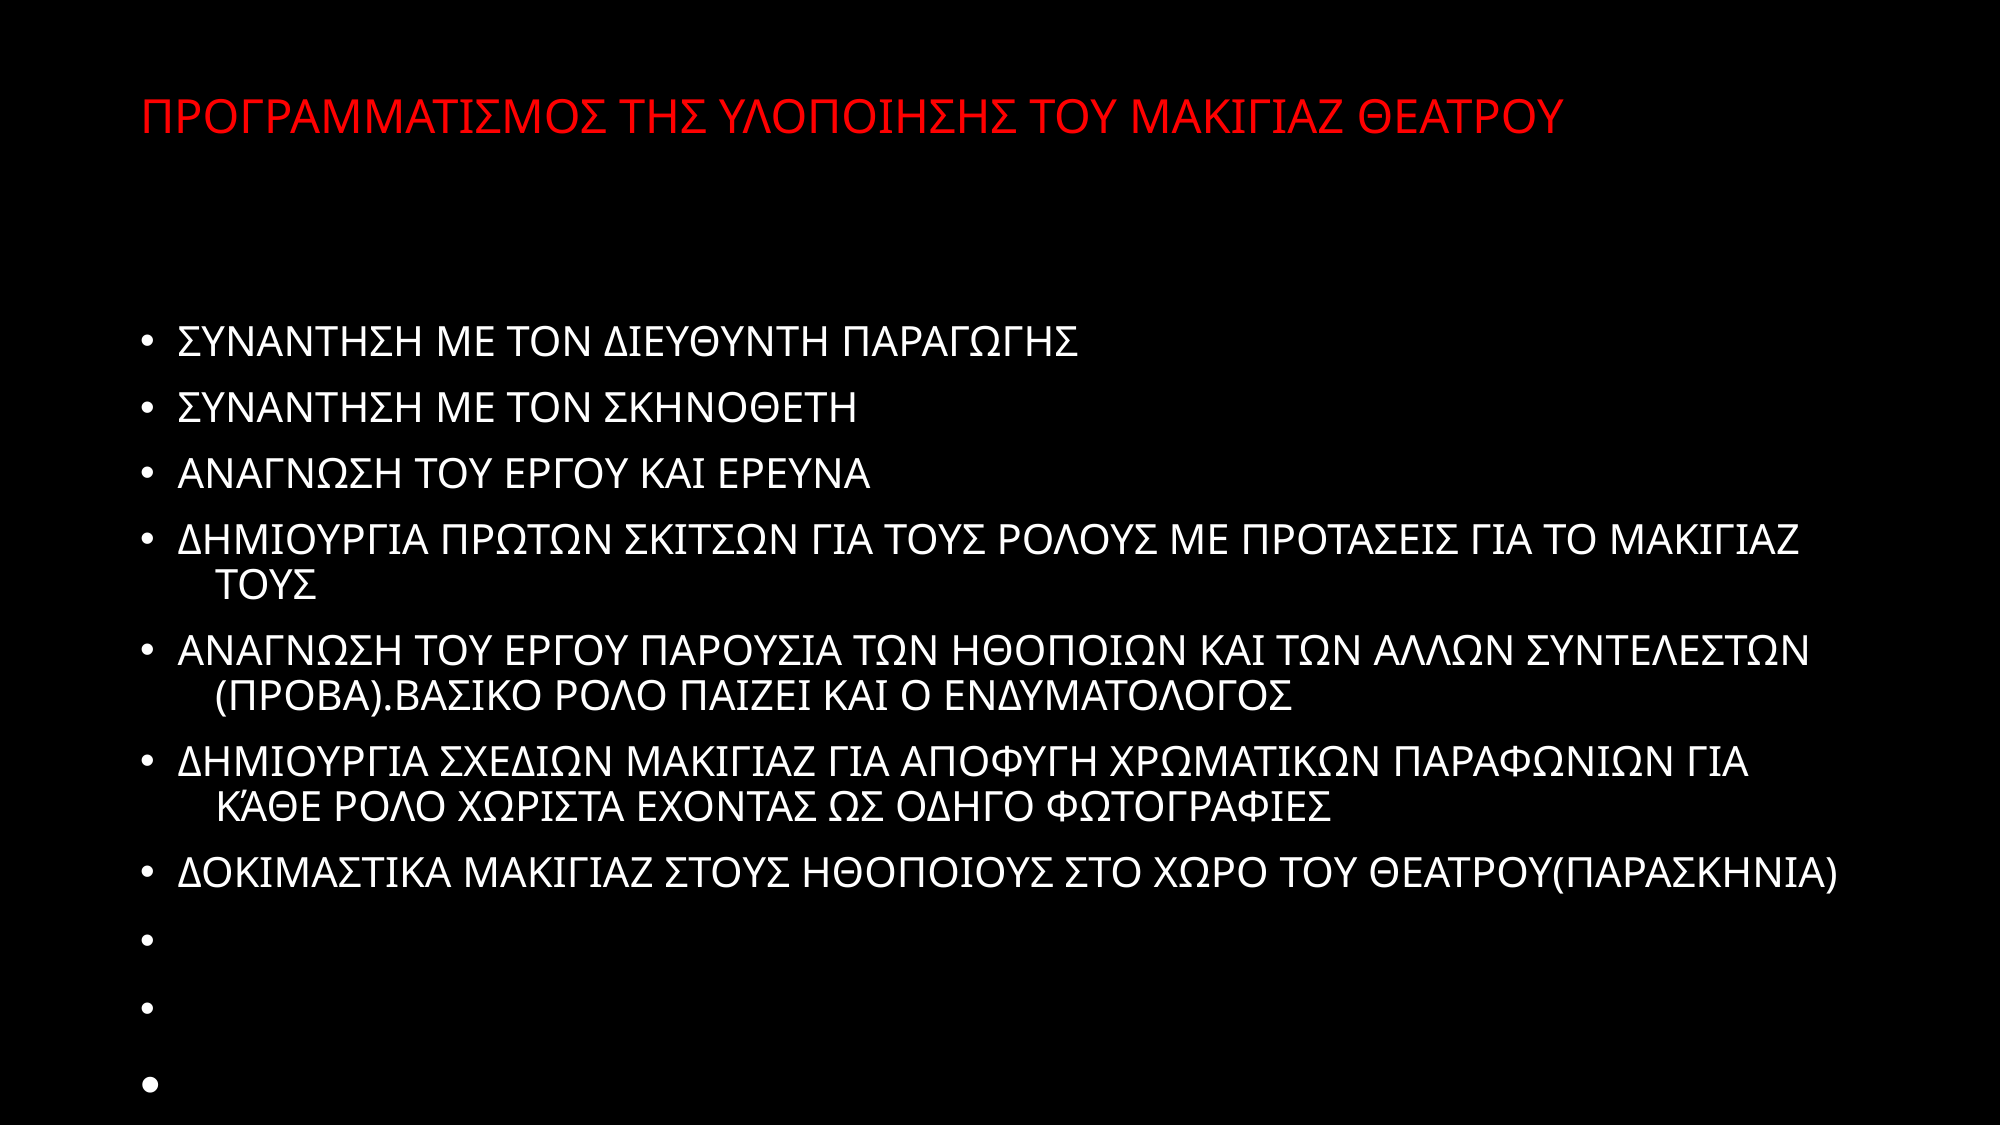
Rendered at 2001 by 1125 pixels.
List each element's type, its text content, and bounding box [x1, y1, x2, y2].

list ΣΥΝΑΝΤΗΣΗ ΜΕ ΤΟΝ ΔΙΕΥΘΥΝΤΗ ΠΑΡΑΓΩΓΗΣ ΣΥΝΑΝΤΗΣΗ ΜΕ ΤΟΝ ΣΚΗΝΟΘΕΤΗ ΑΝΑΓΝΩΣΗ ΤΟΥ ΕΡΓΟΥ ΚΑΙ ΕΡΕΥΝΑ ΔΗΜΙΟΥΡΓΙΑ ΠΡΩΤΩΝ ΣΚΙΤΣΩΝ ΓΙΑ ΤΟΥΣ ΡΟΛΟΥΣ ΜΕ ΠΡΟΤΑΣΕΙΣ ΓΙΑ ΤΟ ΜΑΚΙΓΙΑΖ ΤΟΥΣ ΑΝΑΓΝΩΣΗ ΤΟΥ ΕΡΓΟΥ ΠΑΡΟΥΣΙΑ ΤΩΝ ΗΘΟΠΟΙΩΝ ΚΑΙ ΤΩΝ ΑΛΛΩΝ ΣΥΝΤΕΛΕΣΤΩΝ (ΠΡΟΒΑ).ΒΑΣΙΚΟ ΡΟΛΟ ΠΑΙΖΕΙ ΚΑΙ Ο ΕΝΔΥΜΑΤΟΛΟΓΟΣ ΔΗΜΙΟΥΡΓΙΑ ΣΧΕΔΙΩΝ ΜΑΚΙΓΙΑΖ ΓΙΑ ΑΠΟΦΥΓΗ ΧΡΩΜΑΤΙΚΩΝ ΠΑΡΑΦΩΝΙΩΝ ΓΙΑ ΚΆΘΕ ΡΟΛΟ ΧΩΡΙΣΤΑ ΕΧΟΝΤΑΣ ΩΣ ΟΔΗΓΟ ΦΩΤΟΓΡΑΦΙΕΣ ΔΟΚΙΜΑΣΤΙΚΑ ΜΑΚΙΓΙΑΖ ΣΤΟΥΣ ΗΘΟΠΟΙΟΥΣ ΣΤΟ ΧΩΡΟ ΤΟΥ ΘΕΑΤΡΟΥ(ΠΑΡΑΣΚΗΝΙΑ) [125, 313, 1876, 1001]
title ΠΡΟΓΡΑΜΜΑΤΙΣΜΟΣ ΤΗΣ ΥΛΟΠΟΙΗΣΗΣ ΤΟΥ ΜΑΚΙΓΙΑΖ ΘΕΑΤΡΟΥ [125, 85, 1626, 198]
